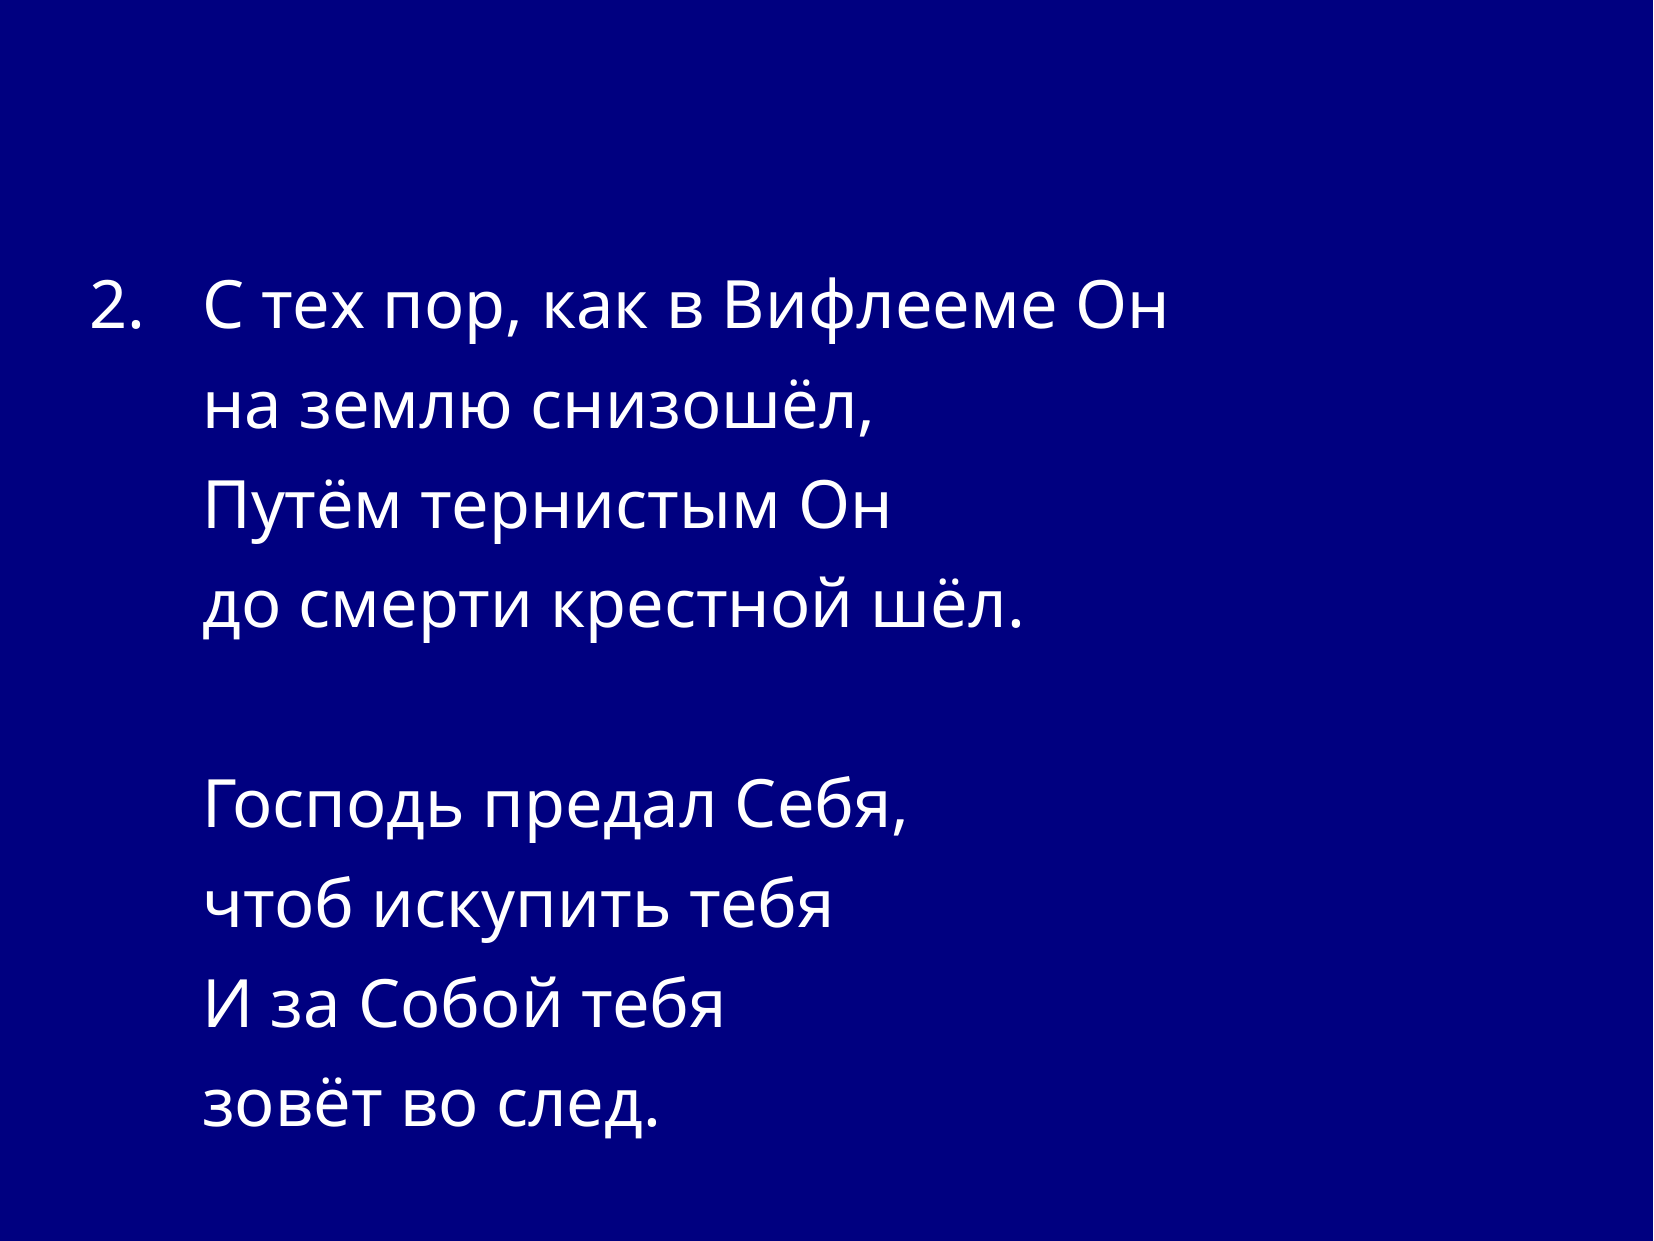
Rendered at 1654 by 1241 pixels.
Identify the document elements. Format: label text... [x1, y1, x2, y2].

text_box 2. С тех пор, как в Вифлееме Он на землю снизошёл, Путём тернистым Он до смерти крестной шёл. Господь предал Себя, чтоб искупить тебя И за Собой тебя зовёт во след. [75, 150, 1576, 1163]
